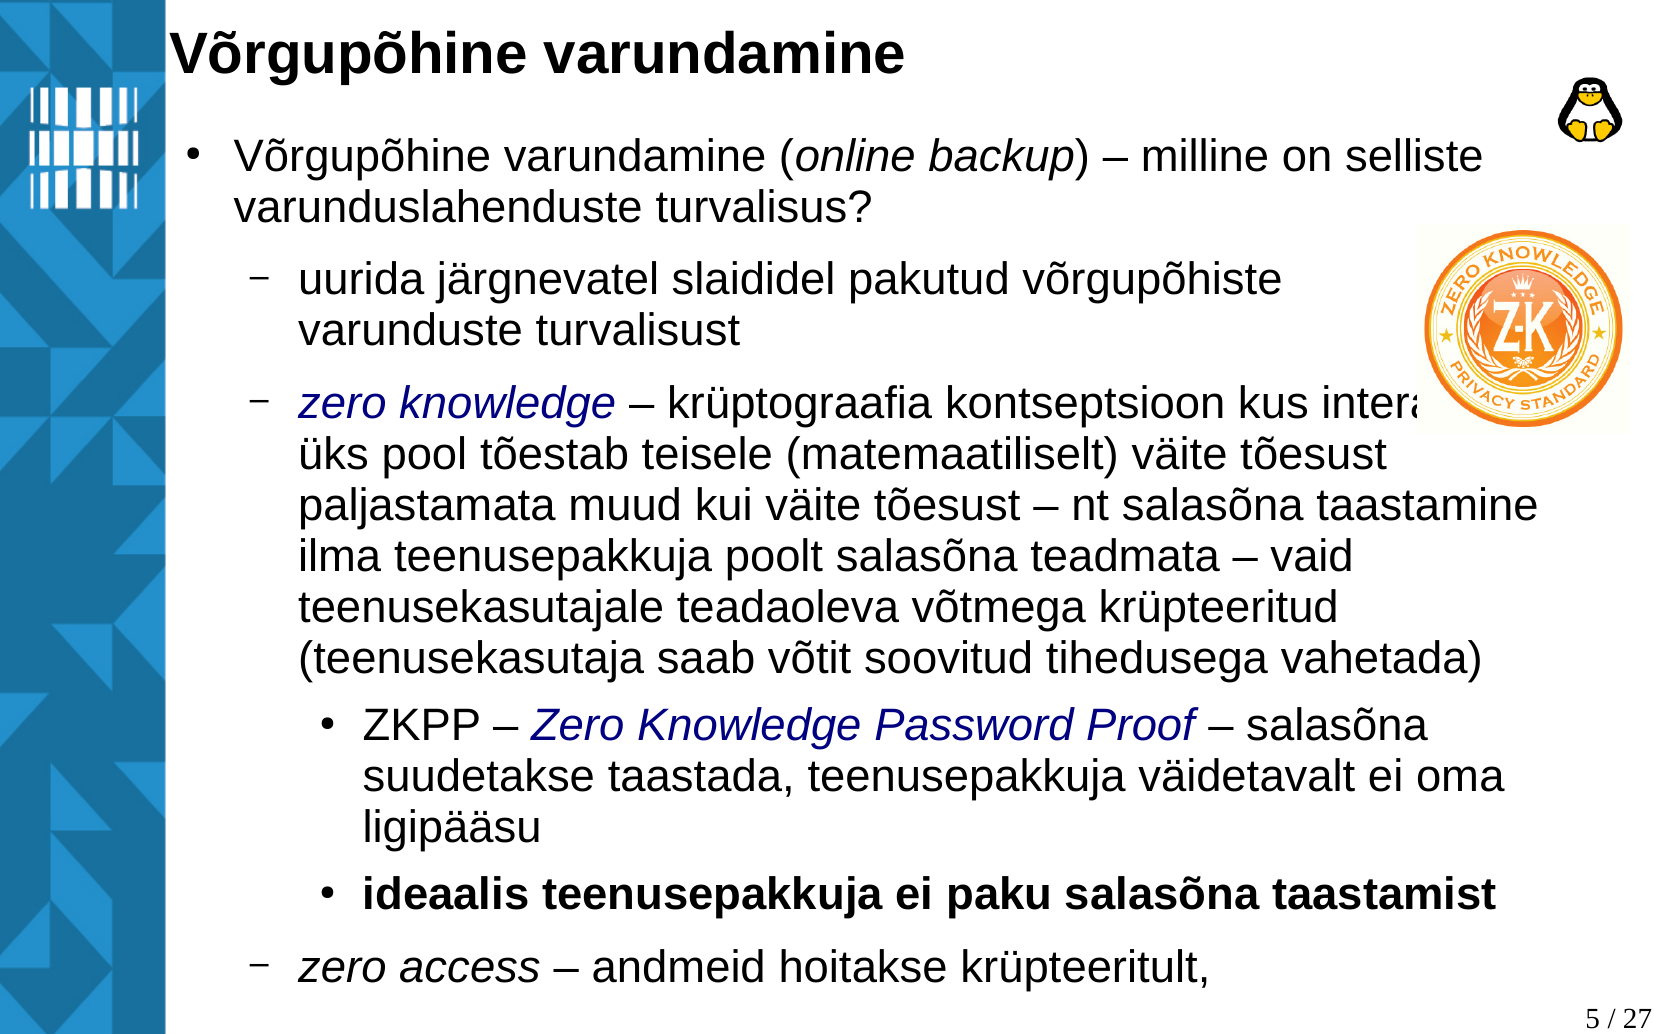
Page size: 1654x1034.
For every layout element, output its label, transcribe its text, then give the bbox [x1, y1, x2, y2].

picture [1417, 224, 1630, 434]
picture [1535, 58, 1643, 149]
title Võrgupõhine varundamine [169, 11, 1571, 95]
list Võrgupõhine varundamine (online backup) – milline on selliste varunduslahenduste turvalisus? uurida järgnevatel slaididel pakutud võrgupõhiste varunduste turvalisust zero knowledge – krüptograafia kontseptsioon kus interaktiivselt üks pool tõestab teisele (matemaatiliselt) väite tõesust paljastamata muud kui väite tõesust – nt salasõna taastamine ilma teenusepakkuja poolt salasõna teadmata – vaid teenusekasutajale teadaoleva võtmega krüpteeritud (teenusekasutaja saab võtit soovitud tihedusega vahetada) ZKPP – Zero Knowledge Password Proof – salasõna suudetakse taastada, teenusepakkuja väidetavalt ei oma ligipääsu ideaalis teenusepakkuja ei paku salasõna taastamist zero access – andmeid hoitakse krüpteeritult, [169, 129, 1630, 997]
